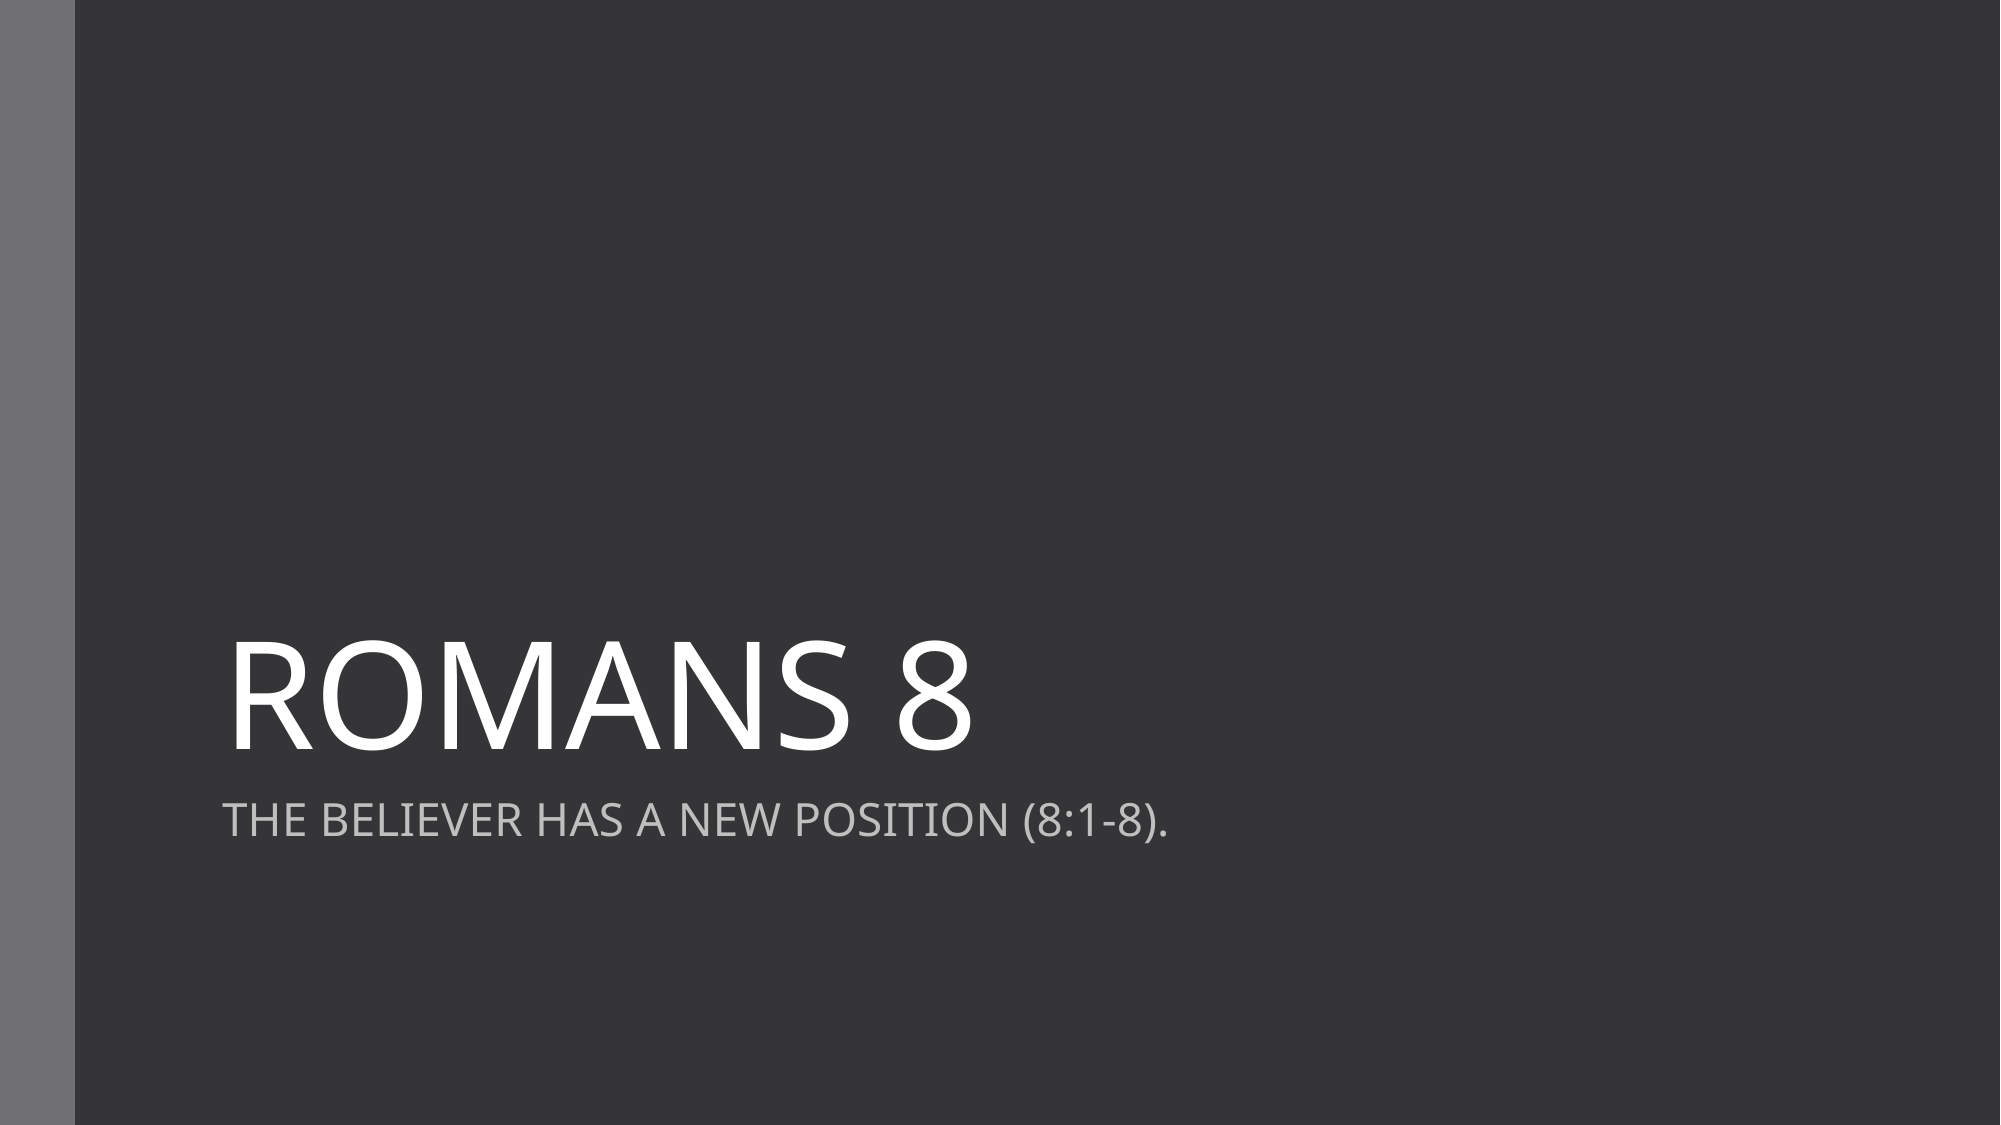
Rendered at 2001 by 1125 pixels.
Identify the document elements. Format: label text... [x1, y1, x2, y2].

title ROMANS 8 [206, 124, 1752, 787]
subtitle THE BELIEVER HAS A NEW POSITION (8:1-8). [206, 787, 1752, 1066]
